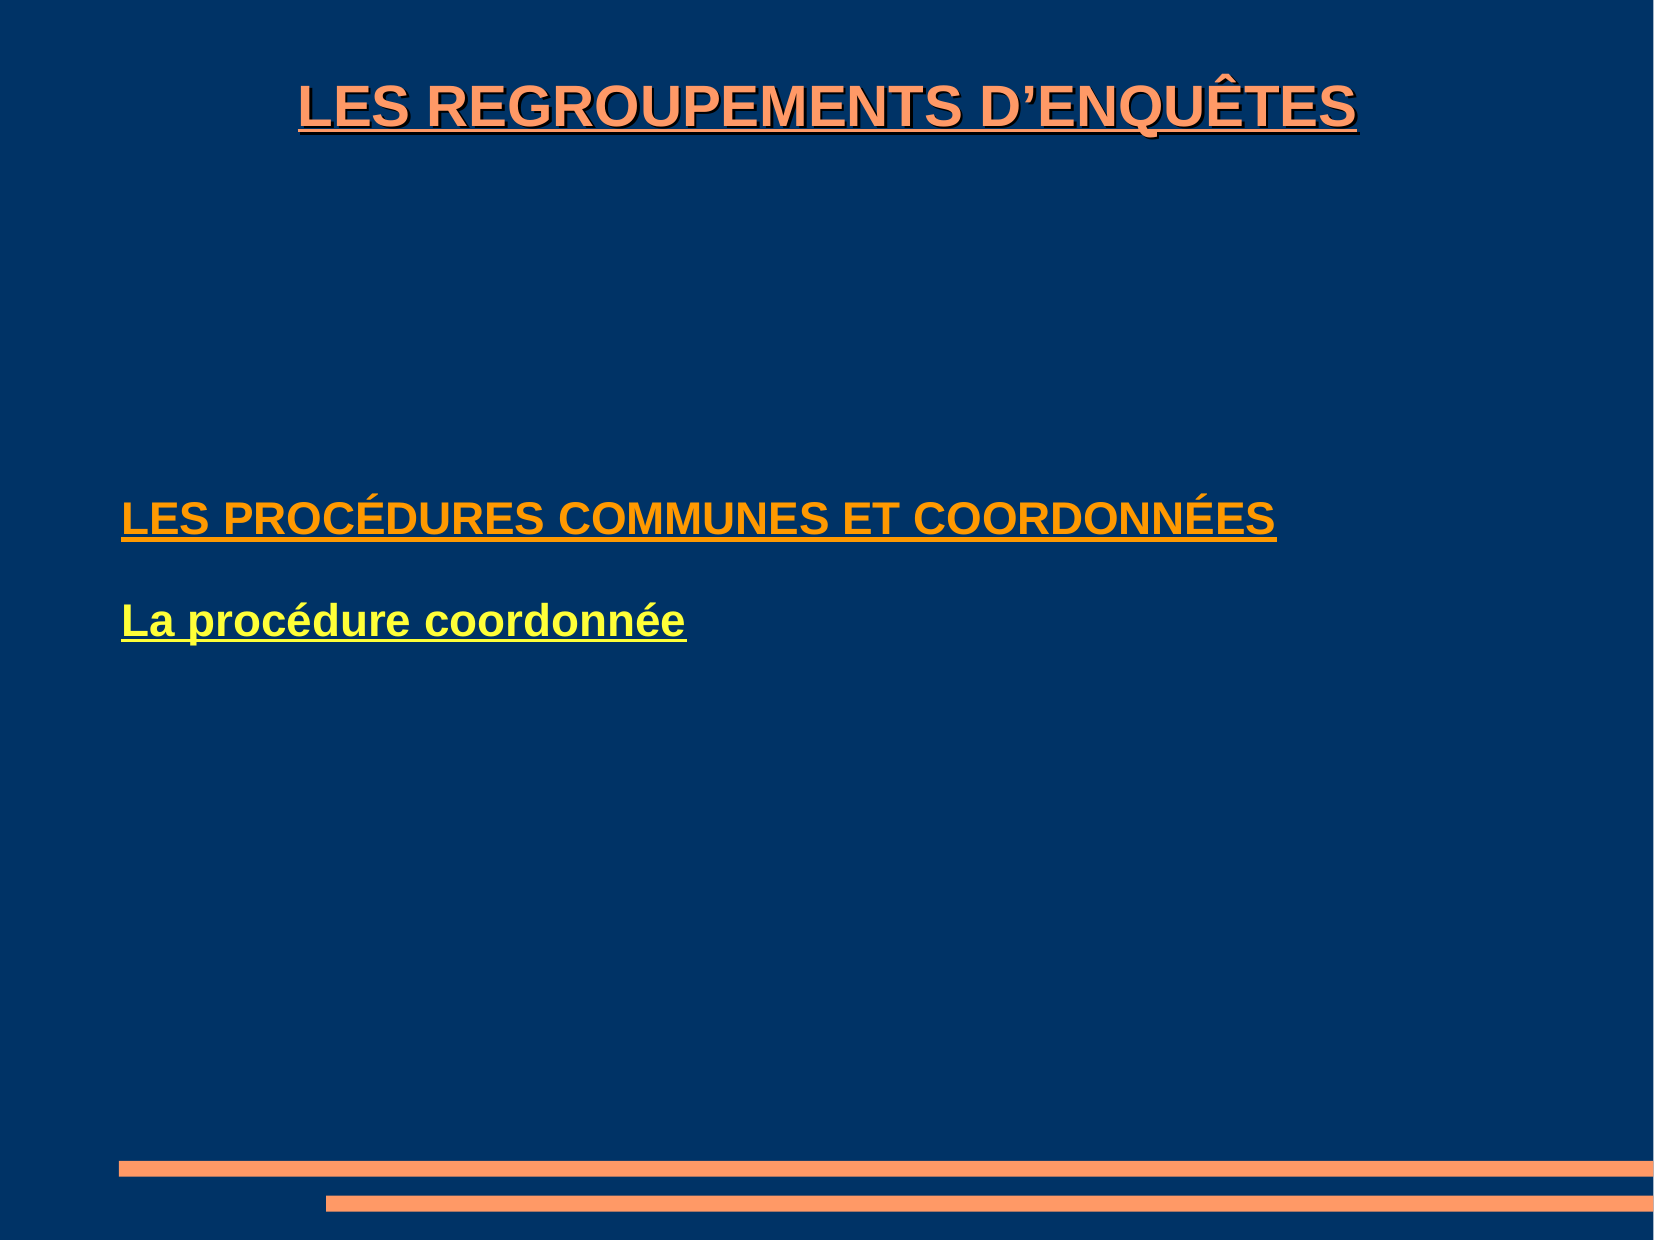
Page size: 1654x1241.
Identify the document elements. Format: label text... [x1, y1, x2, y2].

subtitle LES PROCÉDURES COMMUNES ET COORDONNÉES La procédure coordonnée [121, 201, 1561, 1143]
title LES REGROUPEMENTS D’ENQUÊTES [121, 46, 1534, 166]
